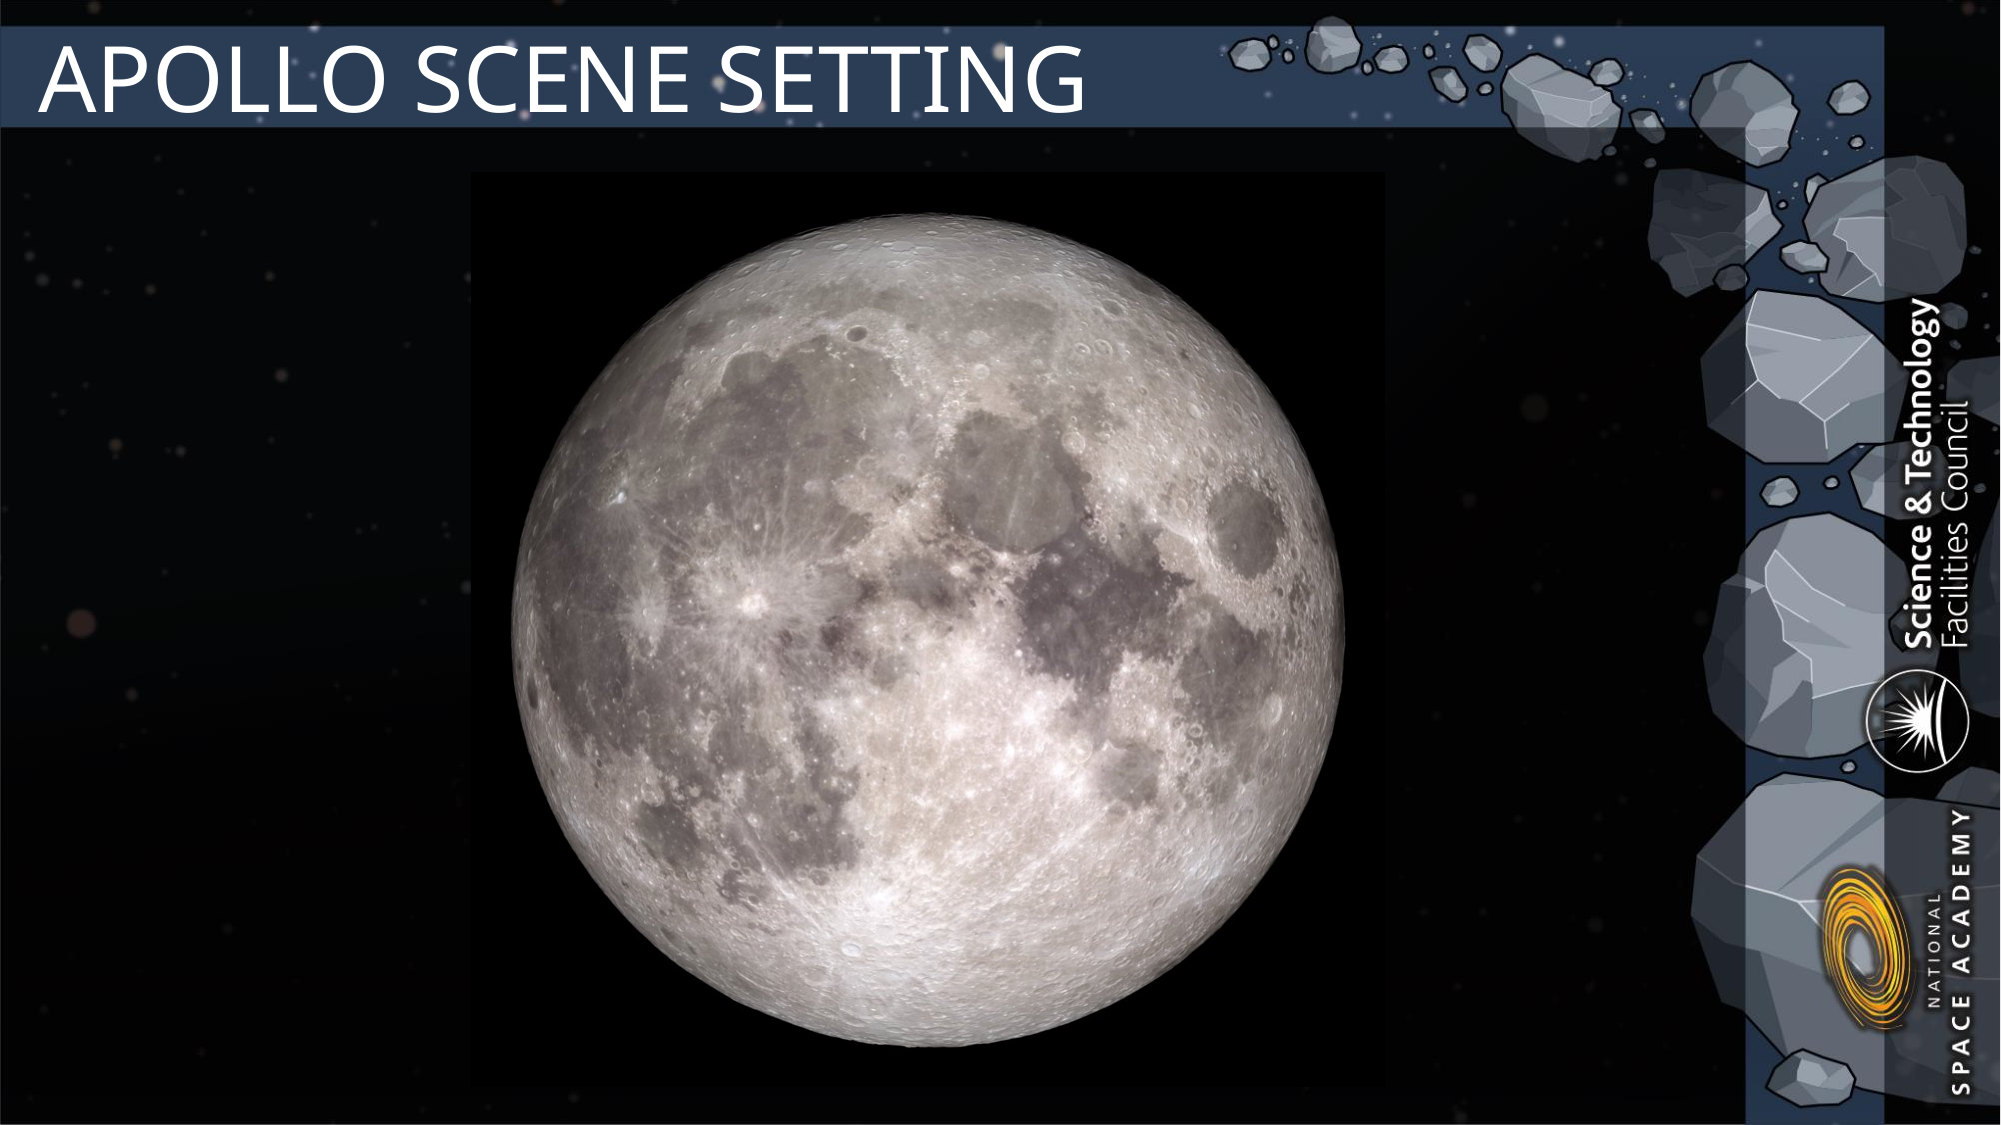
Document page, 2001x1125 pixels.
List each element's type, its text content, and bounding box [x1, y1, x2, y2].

picture [471, 172, 1385, 1087]
text_box APOLLO SCENE SETTING [23, 13, 1085, 141]
